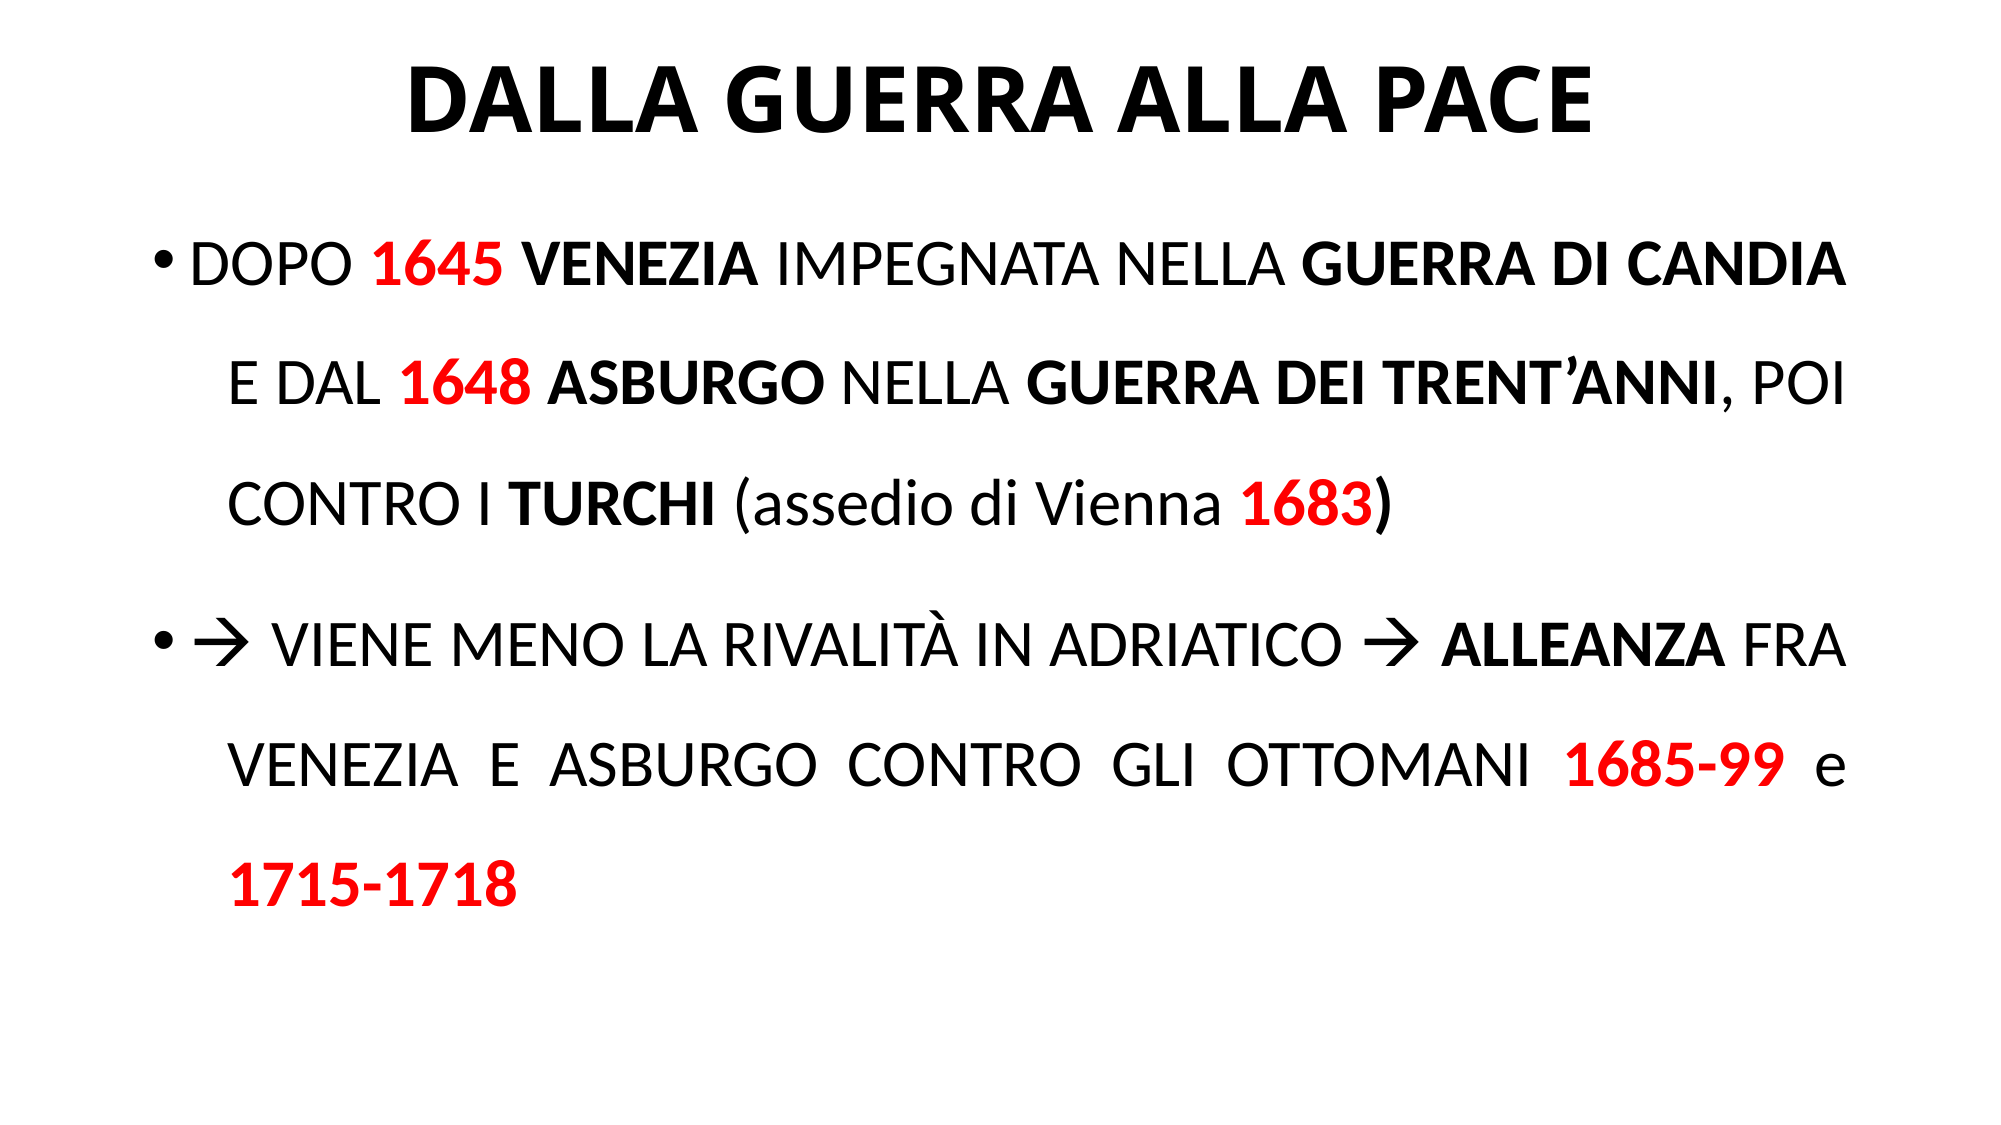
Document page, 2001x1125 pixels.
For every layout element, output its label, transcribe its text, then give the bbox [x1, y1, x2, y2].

list DOPO 1645 VENEZIA IMPEGNATA NELLA GUERRA DI CANDIA E DAL 1648 ASBURGO NELLA GUERRA DEI TRENT’ANNI, POI CONTRO I TURCHI (assedio di Vienna 1683)  VIENE MENO LA RIVALITÀ IN ADRIATICO  ALLEANZA FRA VENEZIA E ASBURGO CONTRO GLI OTTOMANI 1685-99 e 1715-1718 [137, 170, 1863, 1014]
title DALLA GUERRA ALLA PACE [137, 0, 1863, 170]
